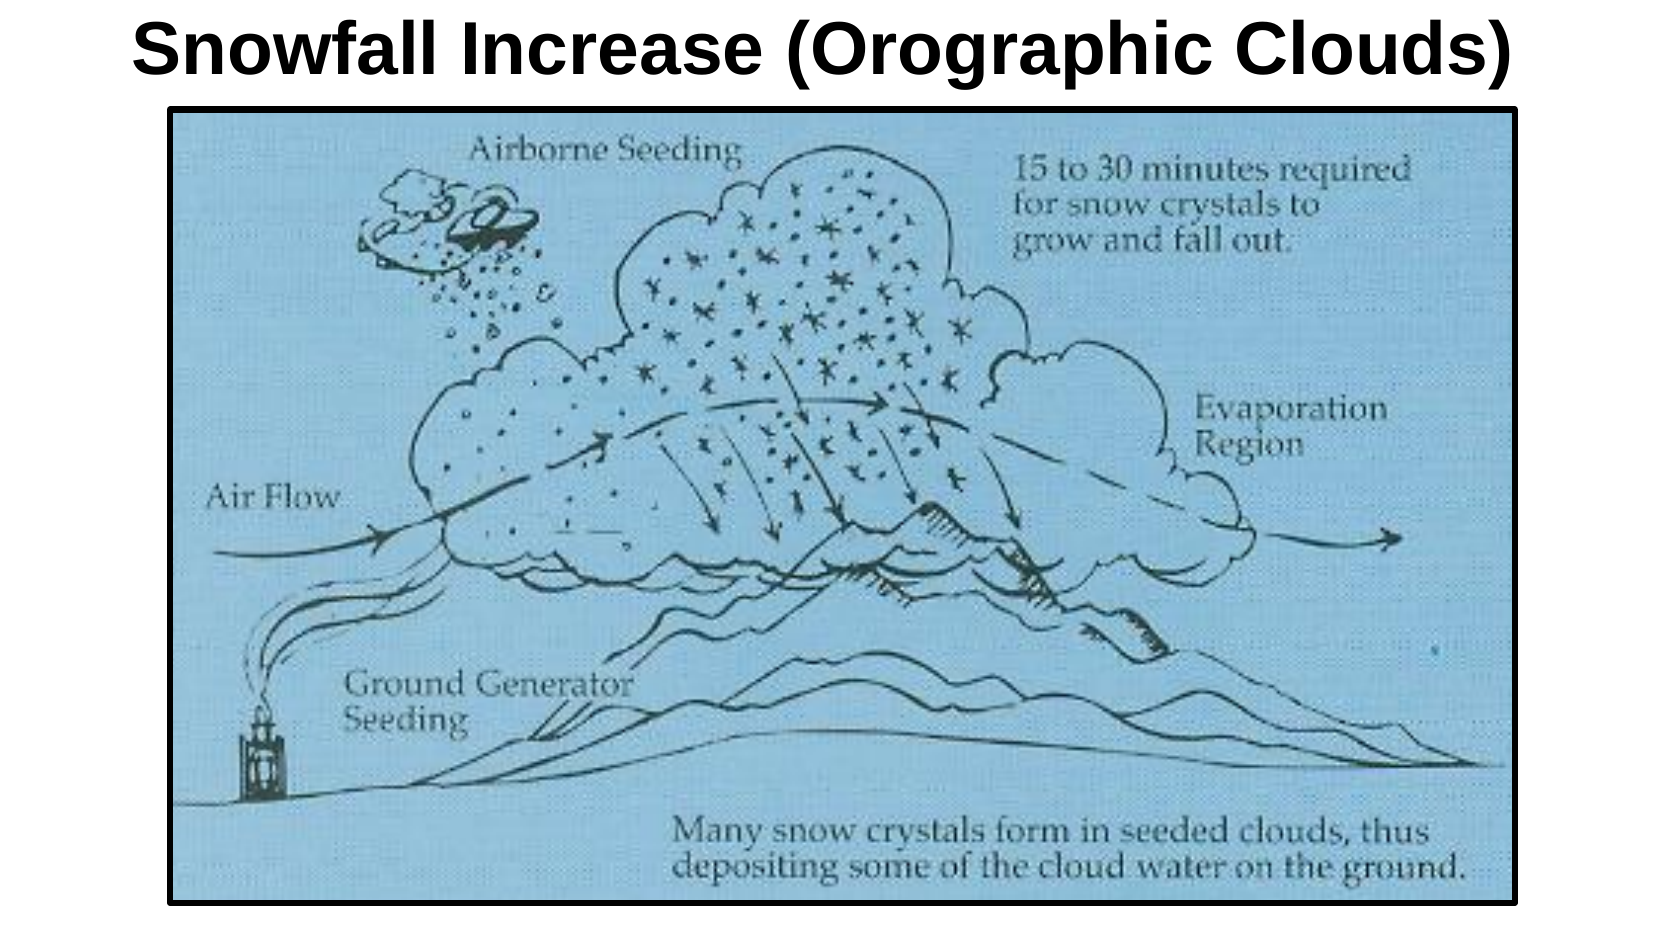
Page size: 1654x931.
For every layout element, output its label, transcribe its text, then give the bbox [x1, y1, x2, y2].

picture [173, 112, 1512, 900]
title Snowfall Increase (Orographic Clouds) [0, 0, 1651, 95]
